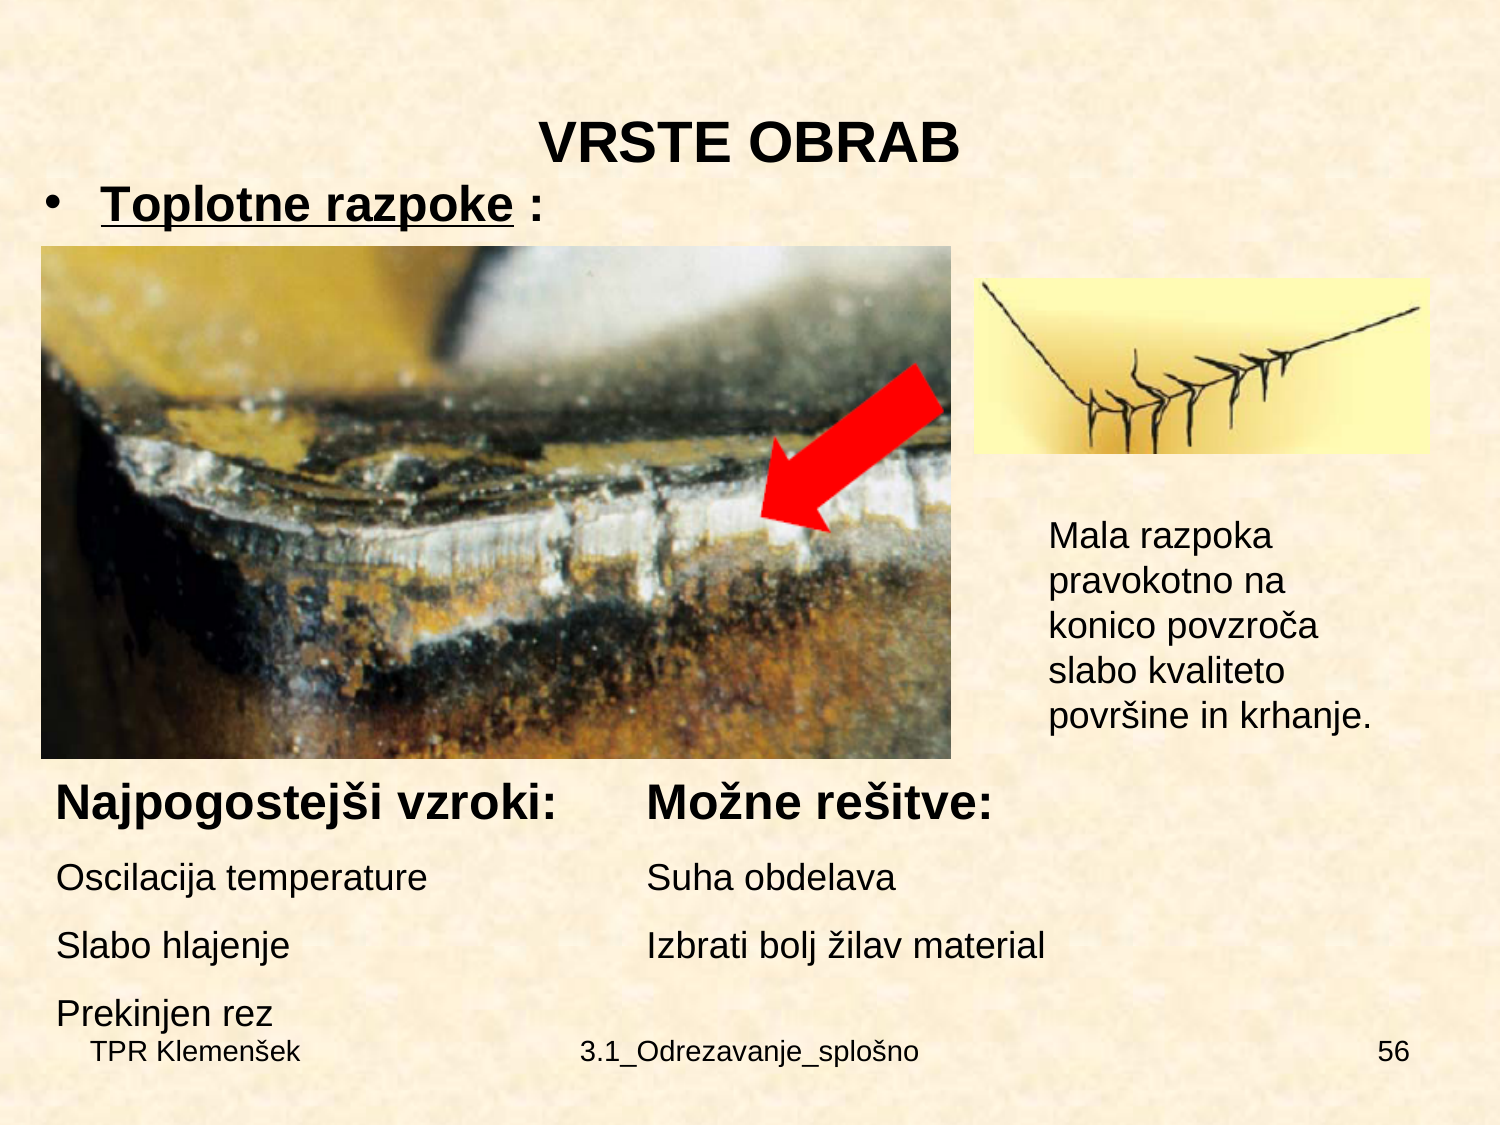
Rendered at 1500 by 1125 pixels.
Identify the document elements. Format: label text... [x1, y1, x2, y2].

title VRSTE OBRAB [75, 45, 1426, 233]
picture [0, 0, 1500, 1125]
text_box Najpogostejši vzroki: Oscilacija temperature Slabo hlajenje Prekinjen rez [41, 761, 621, 1043]
text_box <number> [1074, 1024, 1426, 1103]
list Toplotne razpoke : [29, 164, 1022, 311]
text_box Možne rešitve: Suha obdelava Izbrati bolj žilav material [631, 761, 1211, 974]
text_box TPR Klemenšek [74, 1024, 426, 1103]
text_box Mala razpoka pravokotno na konico povzroča slabo kvaliteto površine in krhanje. [1033, 503, 1412, 744]
text_box 3.1_Odrezavanje_splošno [512, 1024, 988, 1103]
